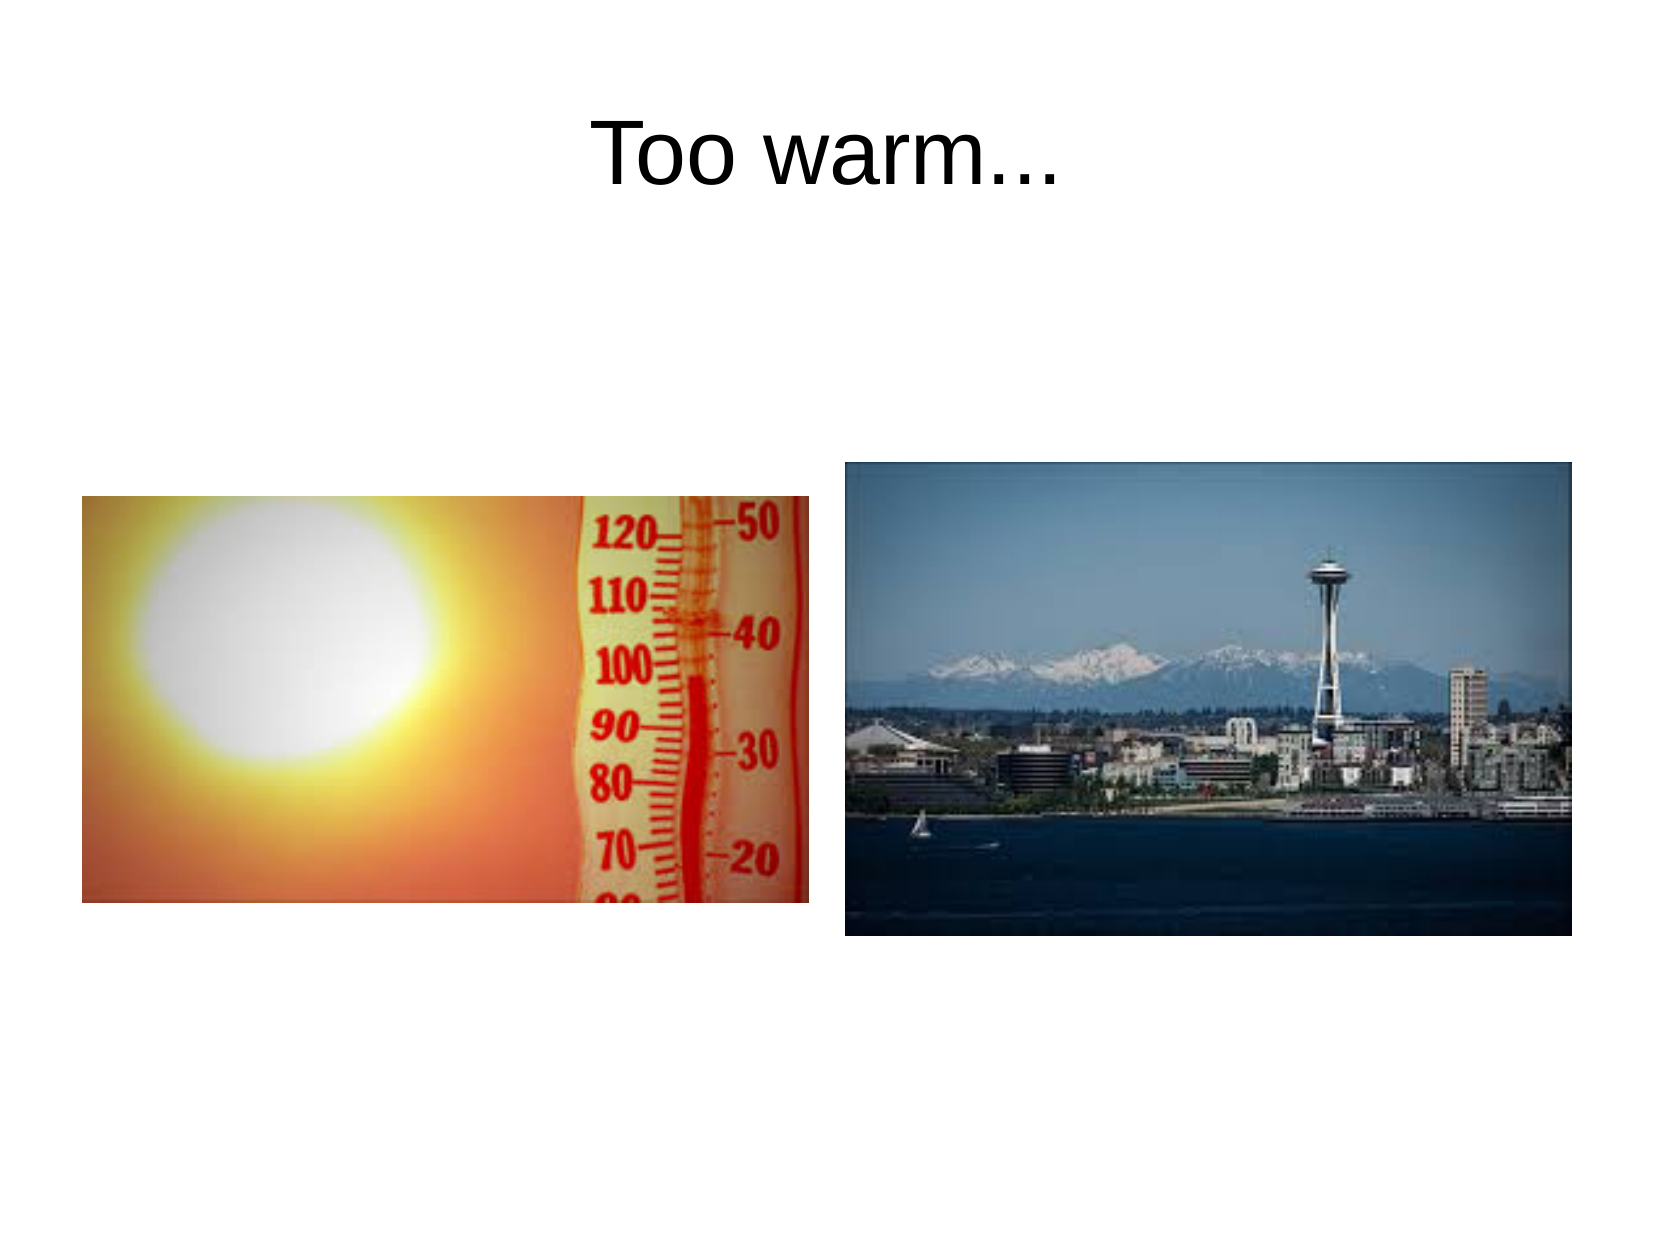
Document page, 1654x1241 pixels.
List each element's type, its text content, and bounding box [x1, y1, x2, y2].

title Too warm... [82, 49, 1571, 257]
picture [845, 462, 1572, 936]
picture [82, 496, 809, 903]
